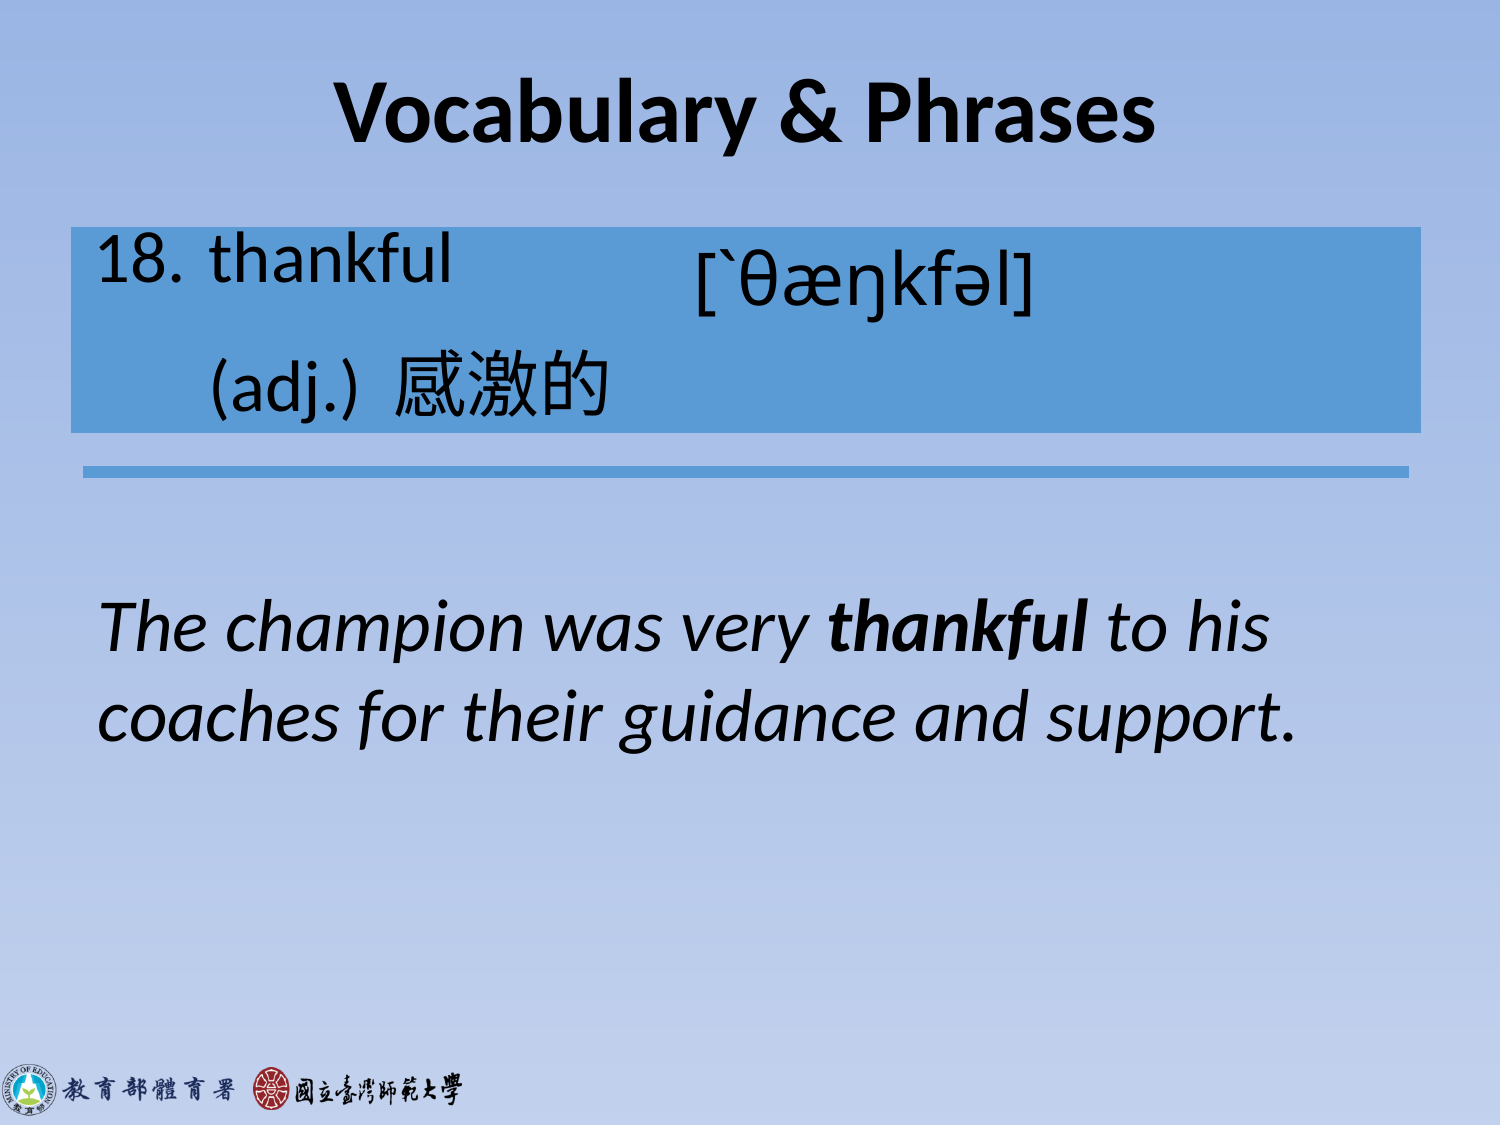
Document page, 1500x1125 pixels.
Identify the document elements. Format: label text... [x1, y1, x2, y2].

table_header [ˋθæŋkfəl] [693, 227, 1421, 327]
table_header 18. [71, 227, 209, 327]
table_header thankful [209, 227, 693, 327]
table_cell [71, 327, 209, 433]
table_cell (adj.) 感激的 [209, 327, 1421, 433]
text_box [83, 466, 1409, 478]
title Vocabulary & Phrases [70, 11, 1421, 200]
text_box The champion was very thankful to his coaches for their guidance and support. [82, 568, 1433, 766]
